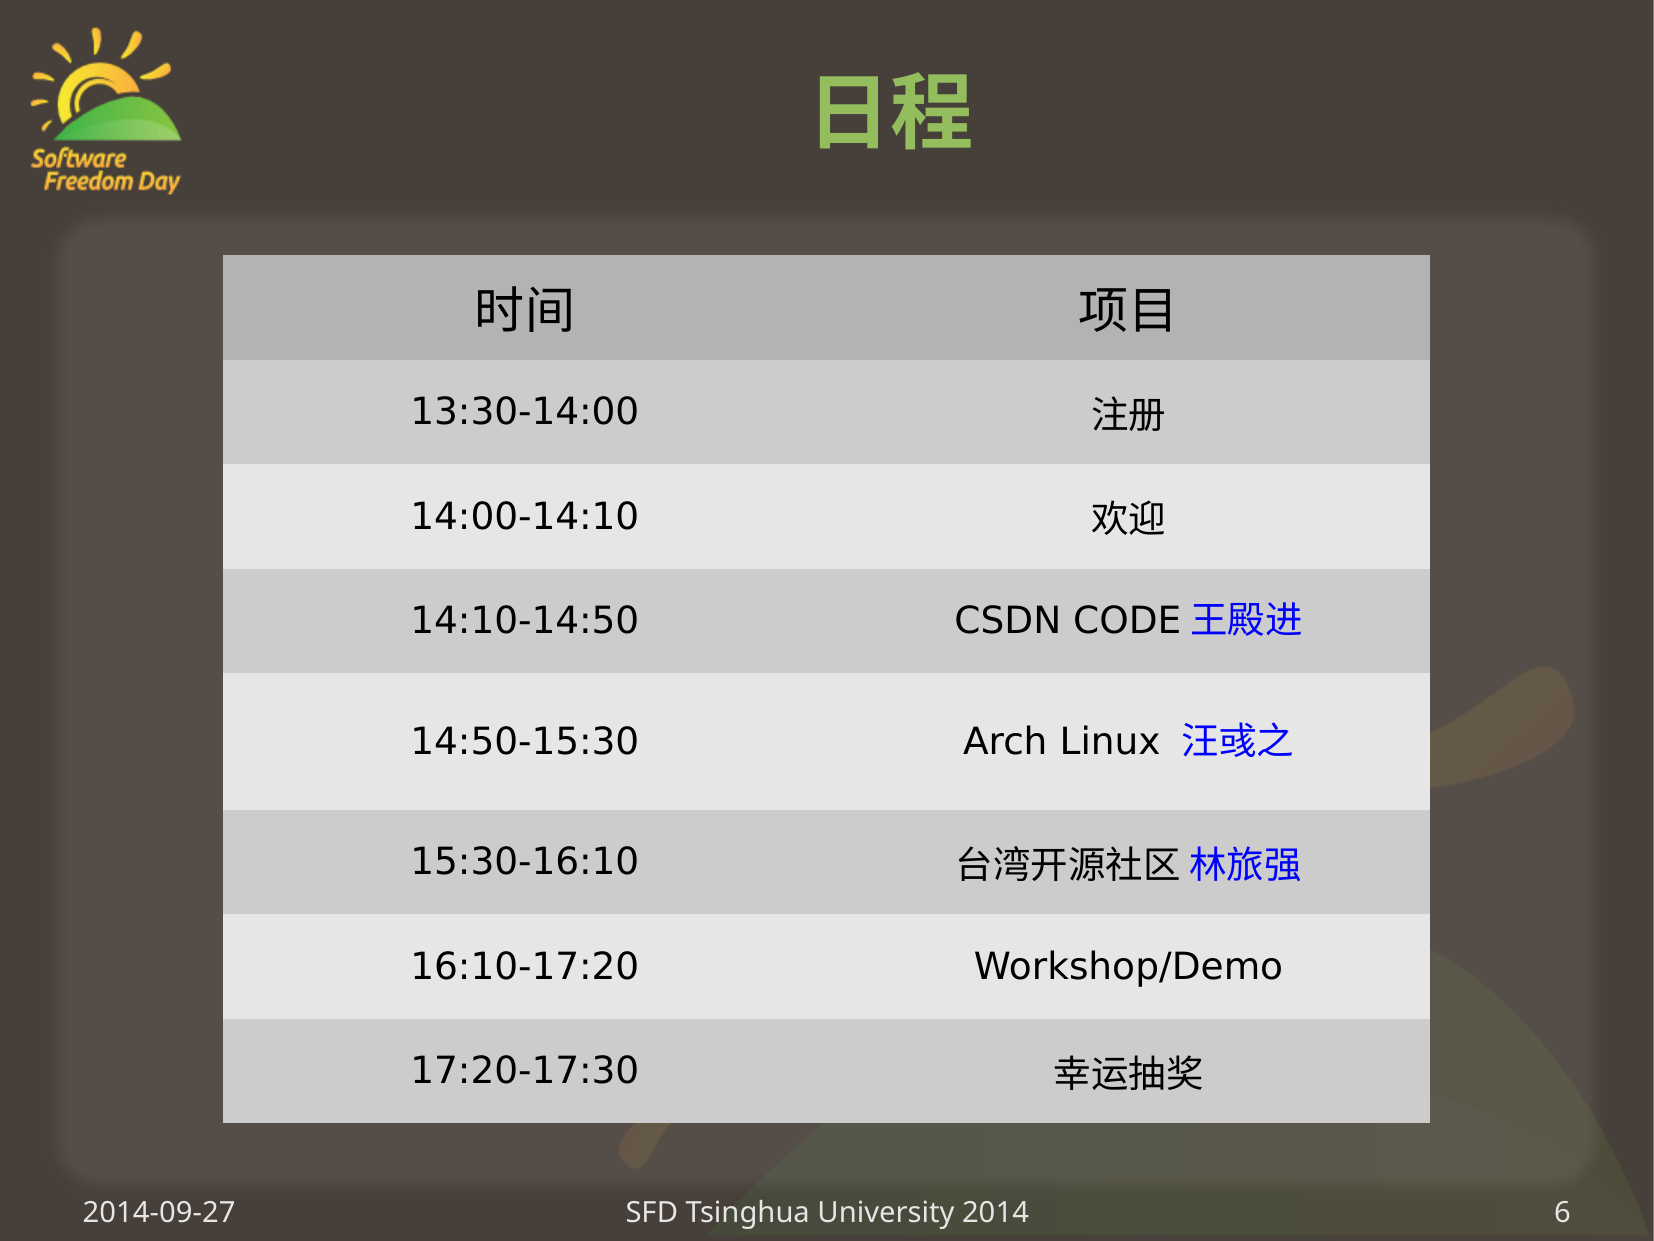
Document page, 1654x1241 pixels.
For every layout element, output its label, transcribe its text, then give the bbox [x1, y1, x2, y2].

table_header 项目 [827, 255, 1430, 360]
table_cell 16:10-17:20 [223, 914, 827, 1019]
table_cell 14:10-14:50 [223, 569, 827, 673]
table_cell 17:20-17:30 [223, 1019, 827, 1123]
title 日程 [210, 9, 1571, 205]
table_cell Arch Linux 汪彧之 [827, 673, 1430, 810]
table_cell 14:50-15:30 [223, 673, 827, 810]
table_header 时间 [223, 255, 827, 360]
table_cell 14:00-14:10 [223, 464, 827, 569]
table_cell 台湾开源社区 林旅强 [827, 810, 1430, 914]
table_cell 13:30-14:00 [223, 360, 827, 464]
picture [0, 0, 1654, 1241]
table_cell CSDN CODE王殿进 [827, 569, 1430, 673]
table_cell Workshop/Demo [827, 914, 1430, 1019]
table_cell 注册 [827, 360, 1430, 464]
table_cell 幸运抽奖 [827, 1019, 1430, 1123]
table_cell 欢迎 [827, 464, 1430, 569]
table_cell 15:30-16:10 [223, 810, 827, 914]
